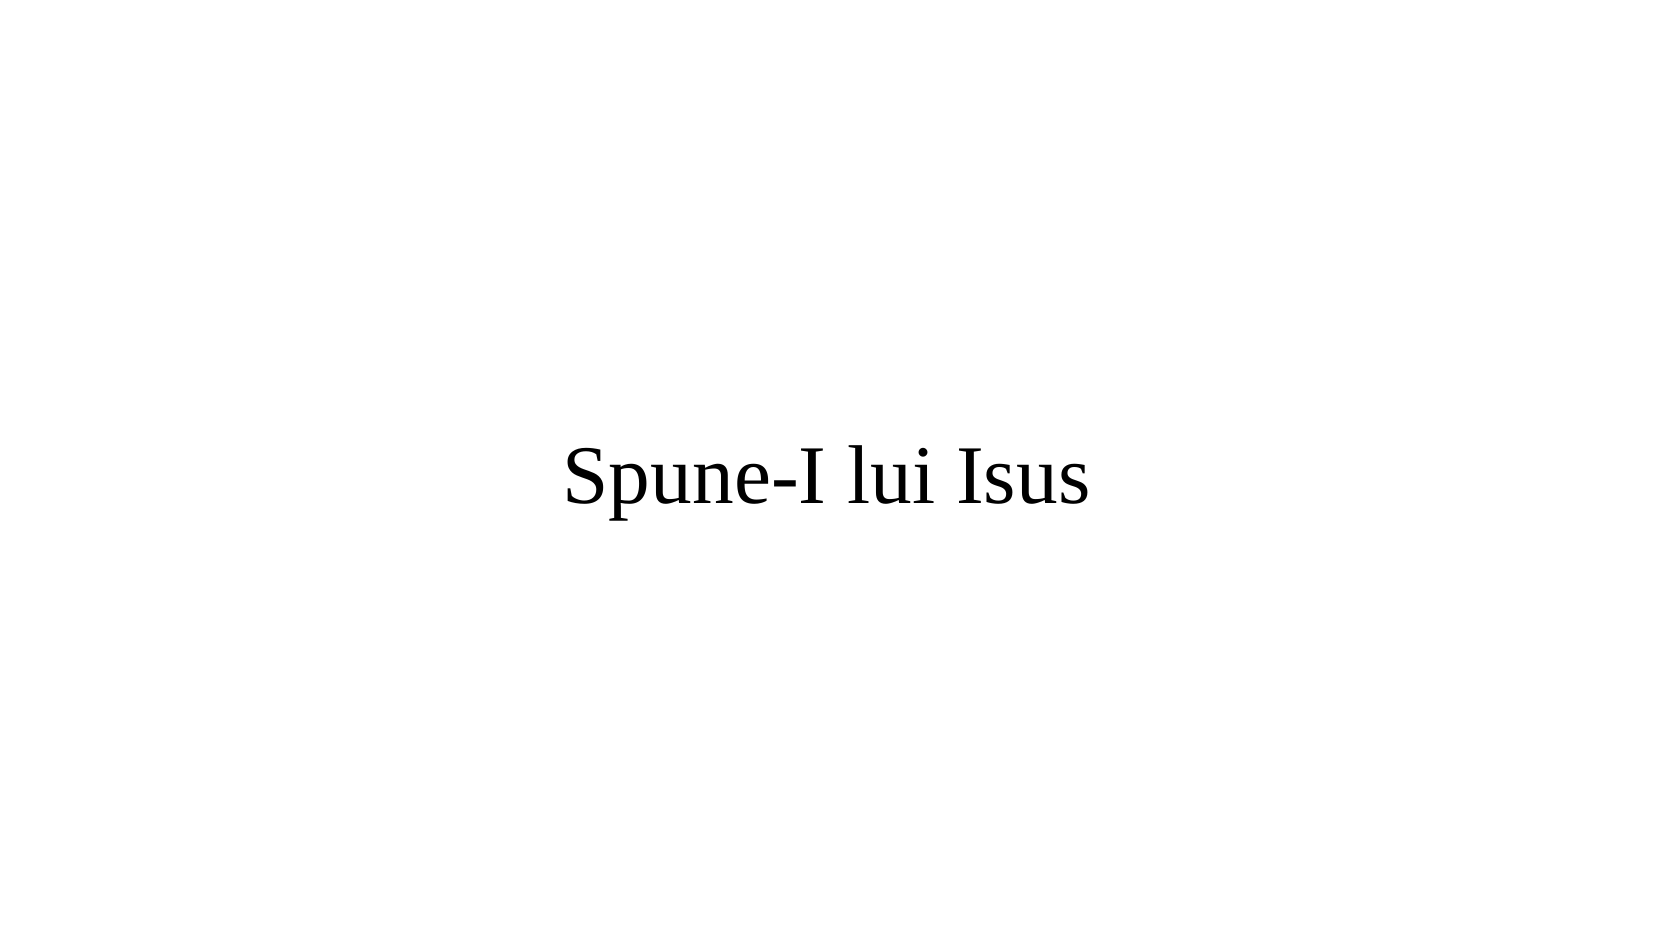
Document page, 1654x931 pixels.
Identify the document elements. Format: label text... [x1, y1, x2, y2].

title Spune-I lui Isus [165, 420, 1489, 521]
